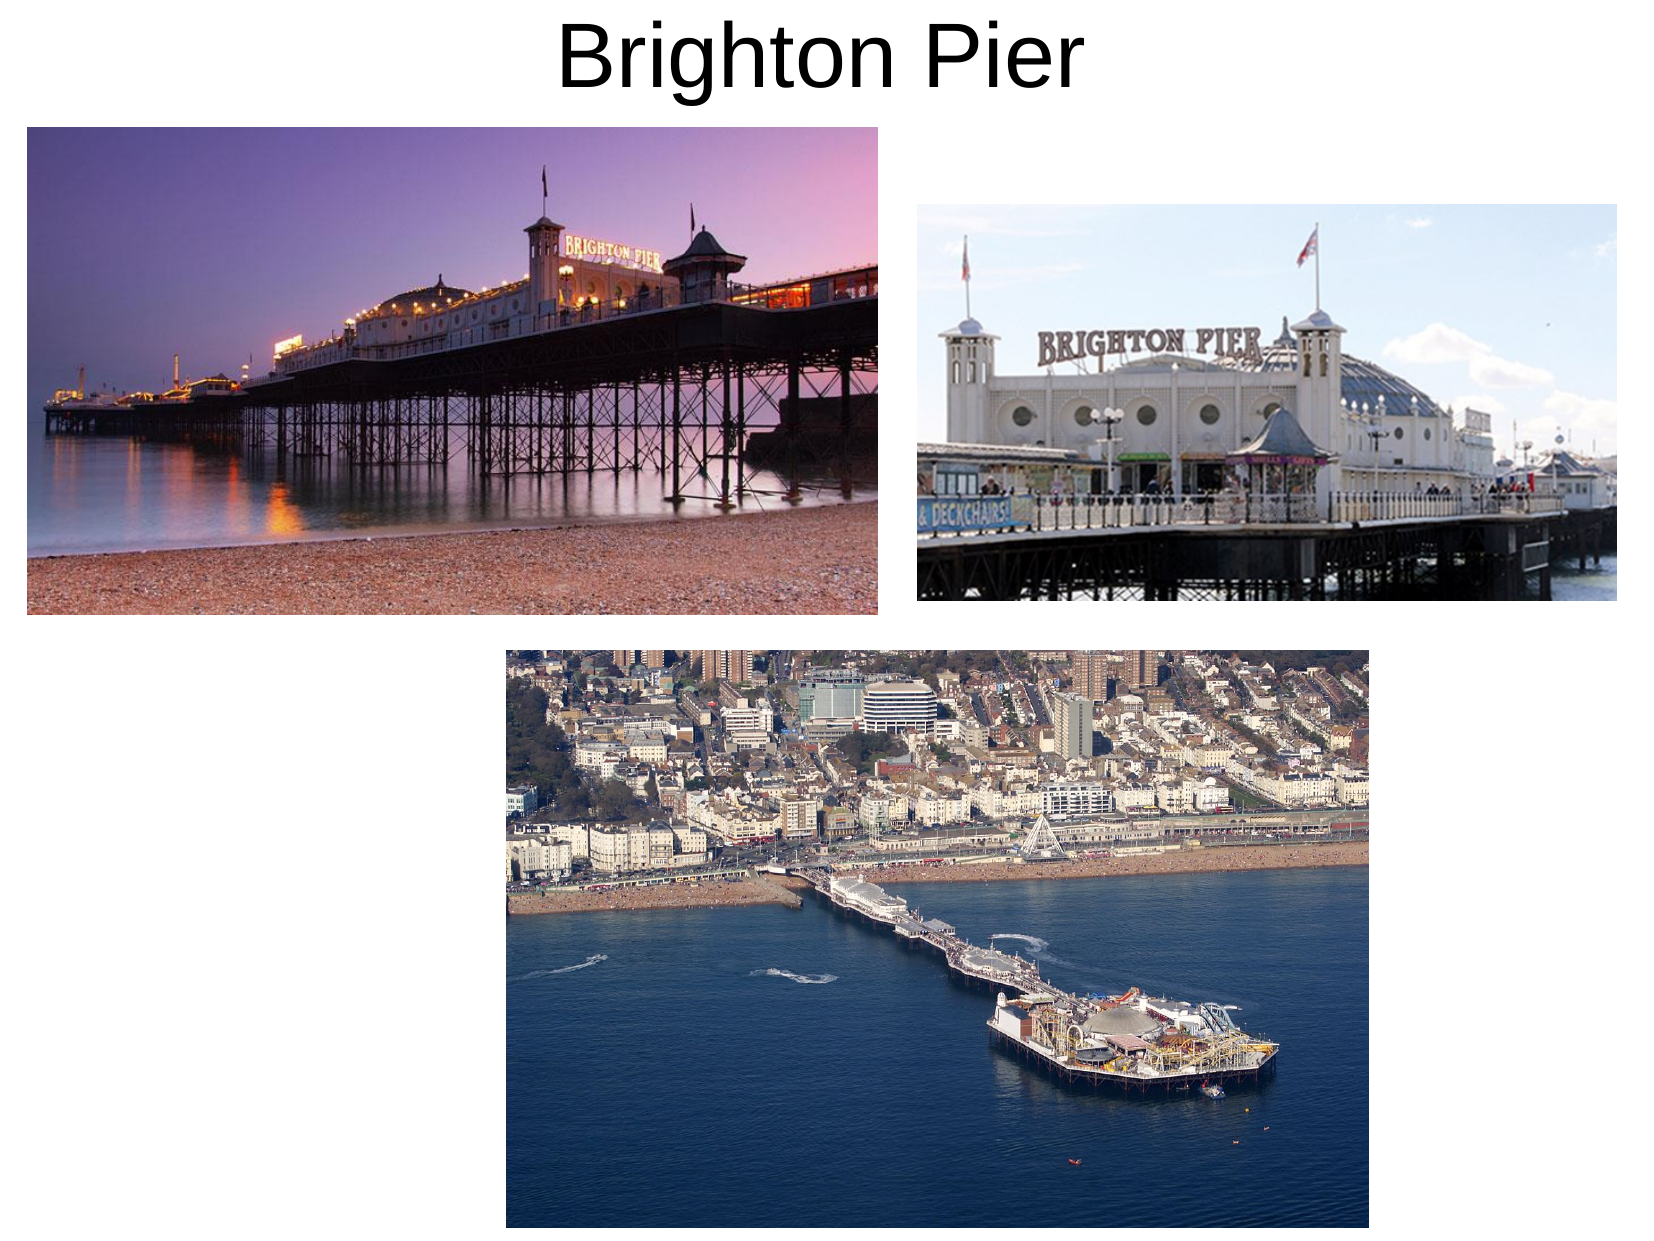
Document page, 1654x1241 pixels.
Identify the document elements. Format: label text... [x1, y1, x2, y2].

text_box Brighton Pier [77, 0, 1565, 155]
picture [917, 204, 1617, 601]
picture [27, 127, 878, 615]
picture [506, 650, 1369, 1228]
